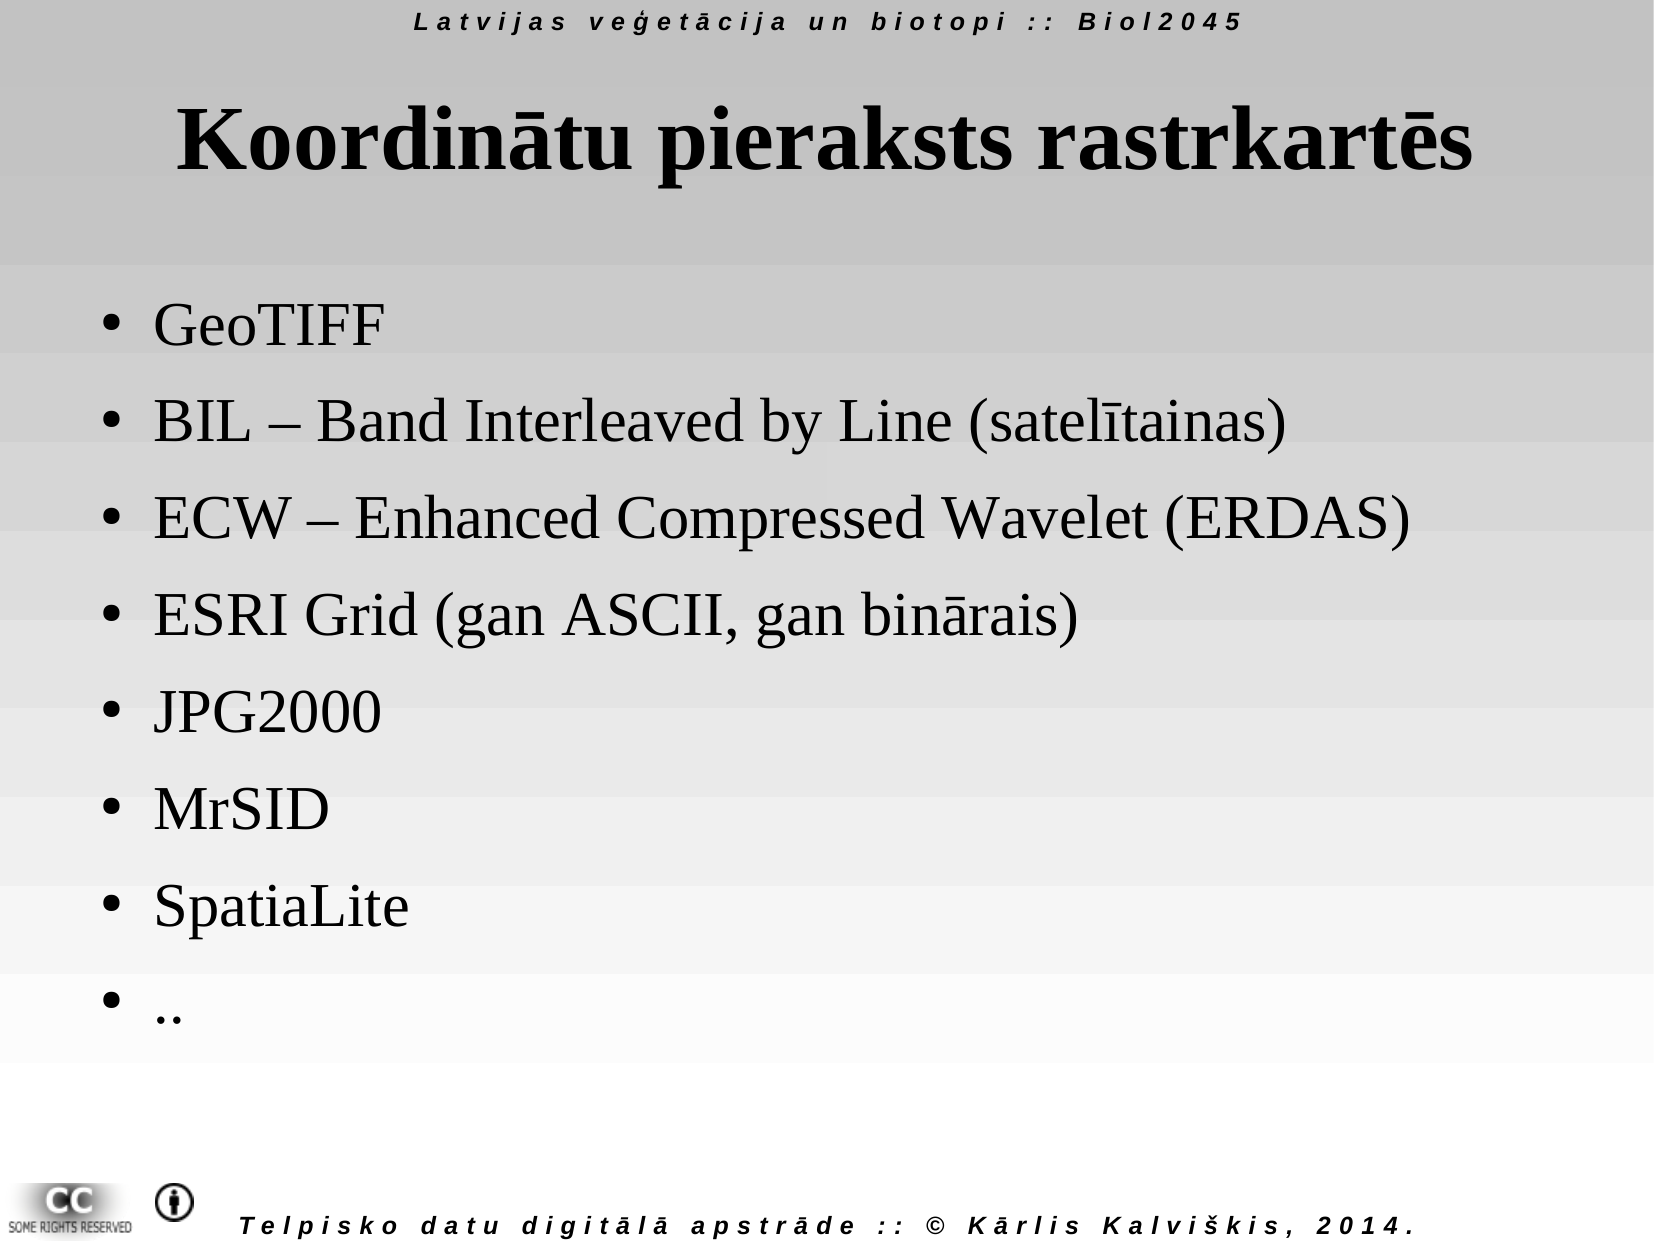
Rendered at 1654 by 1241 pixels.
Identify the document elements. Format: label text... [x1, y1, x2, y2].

picture [0, 0, 1654, 1241]
title Koordinātu pieraksts rastrkartēs [29, 51, 1625, 226]
list GeoTIFF BIL – Band Interleaved by Line (satelītainas) ECW – Enhanced Compressed Wavelet (ERDAS) ESRI Grid (gan ASCII, gan binārais) JPG2000 MrSID SpatiaLite .. [82, 289, 1571, 1098]
